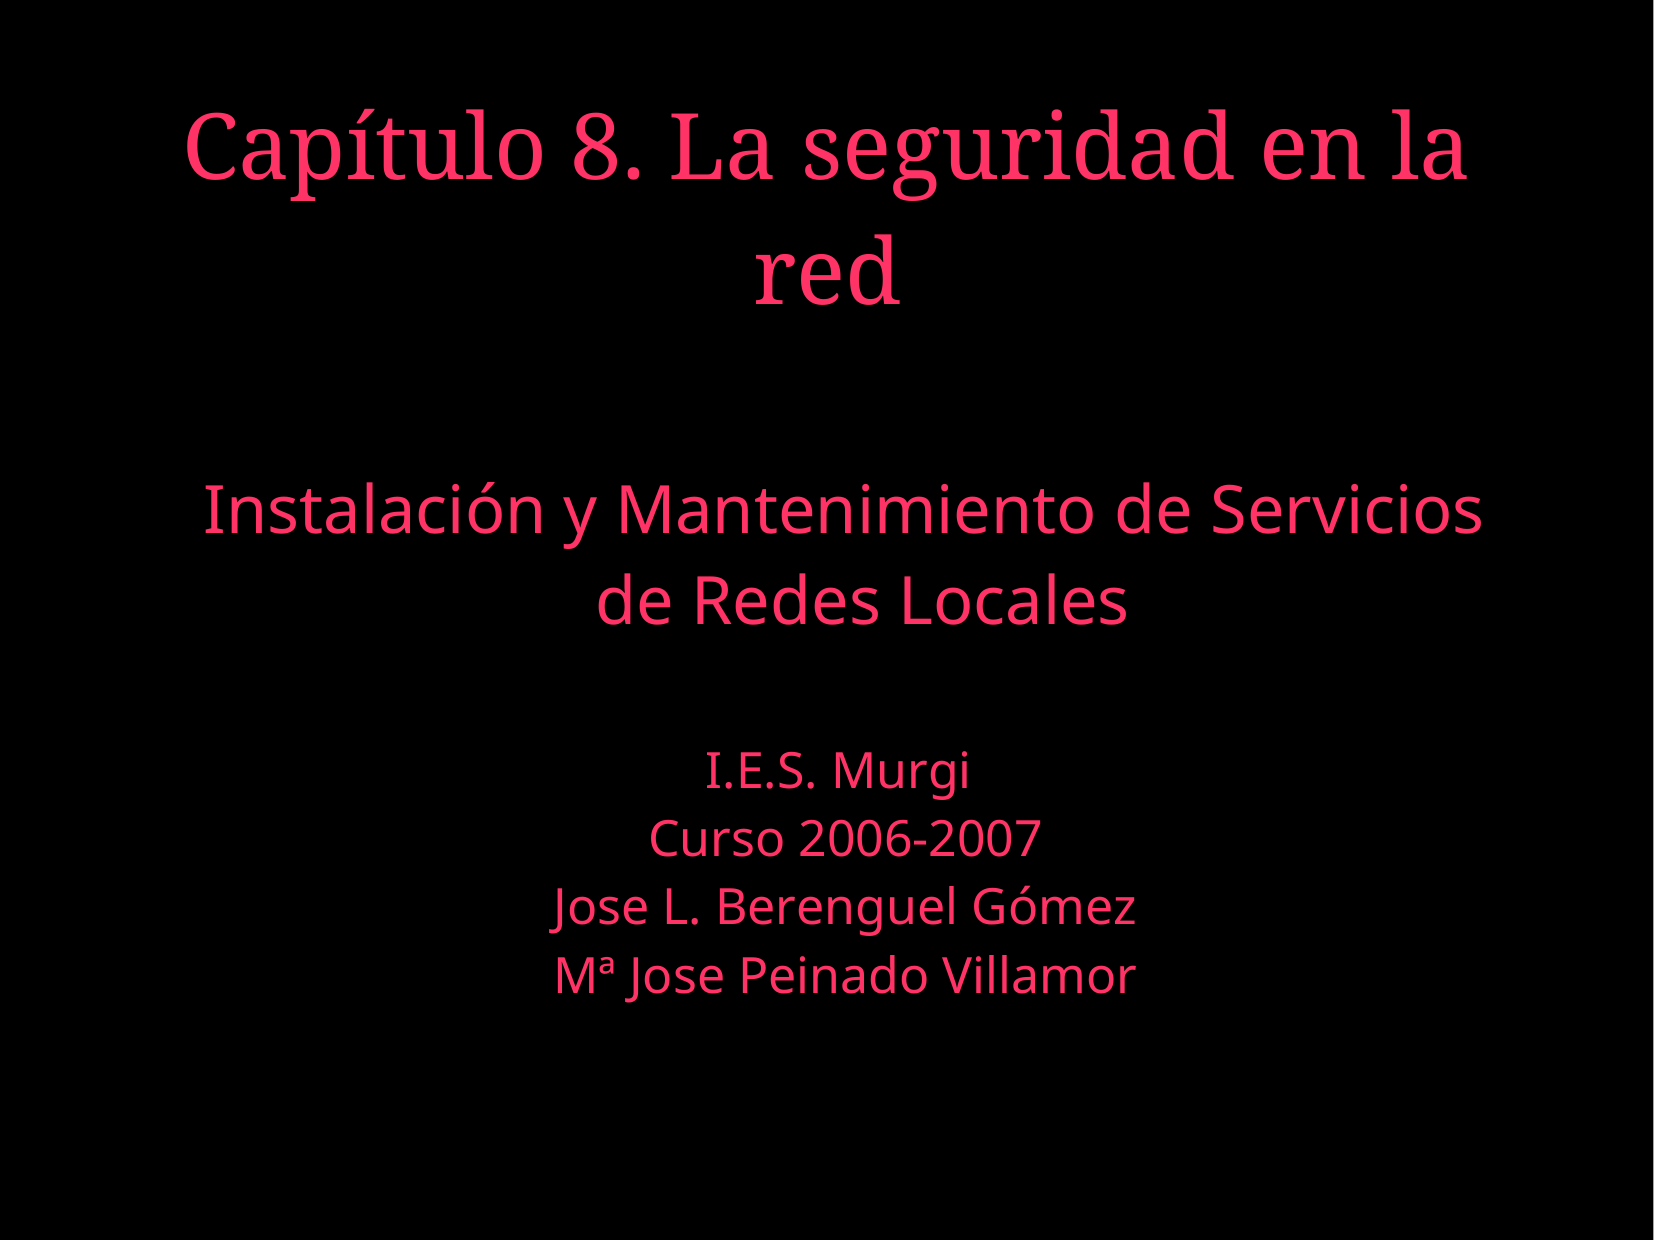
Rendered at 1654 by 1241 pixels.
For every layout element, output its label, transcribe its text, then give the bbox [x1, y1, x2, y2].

title Capítulo 8. La seguridad en la red [121, 82, 1534, 331]
subtitle Instalación y Mantenimiento de Servicios de Redes Locales I.E.S. Murgi Curso 2006-2007 Jose L. Berenguel Gómez Mª Jose Peinado Villamor [121, 344, 1534, 1127]
